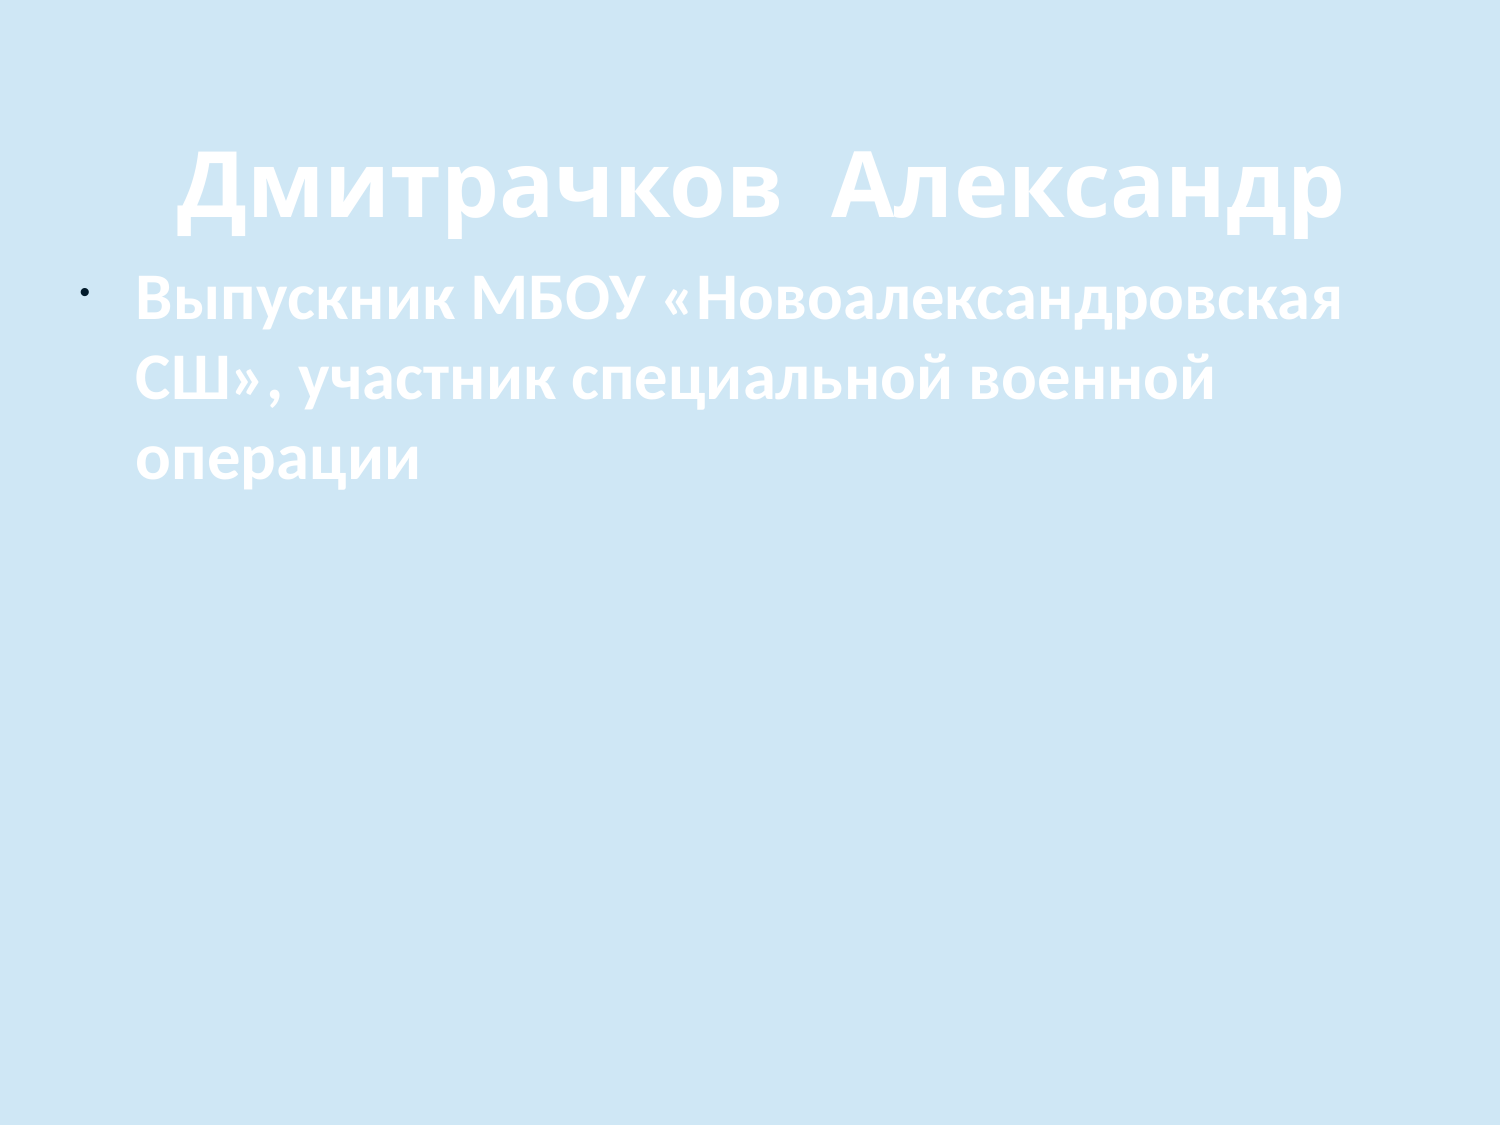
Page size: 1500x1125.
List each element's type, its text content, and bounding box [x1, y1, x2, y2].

title Дмитрачков Александр [29, 8, 1471, 197]
list Выпускник МБОУ «Новоалександровская СШ», участник специальной военной операции [64, 245, 1425, 894]
